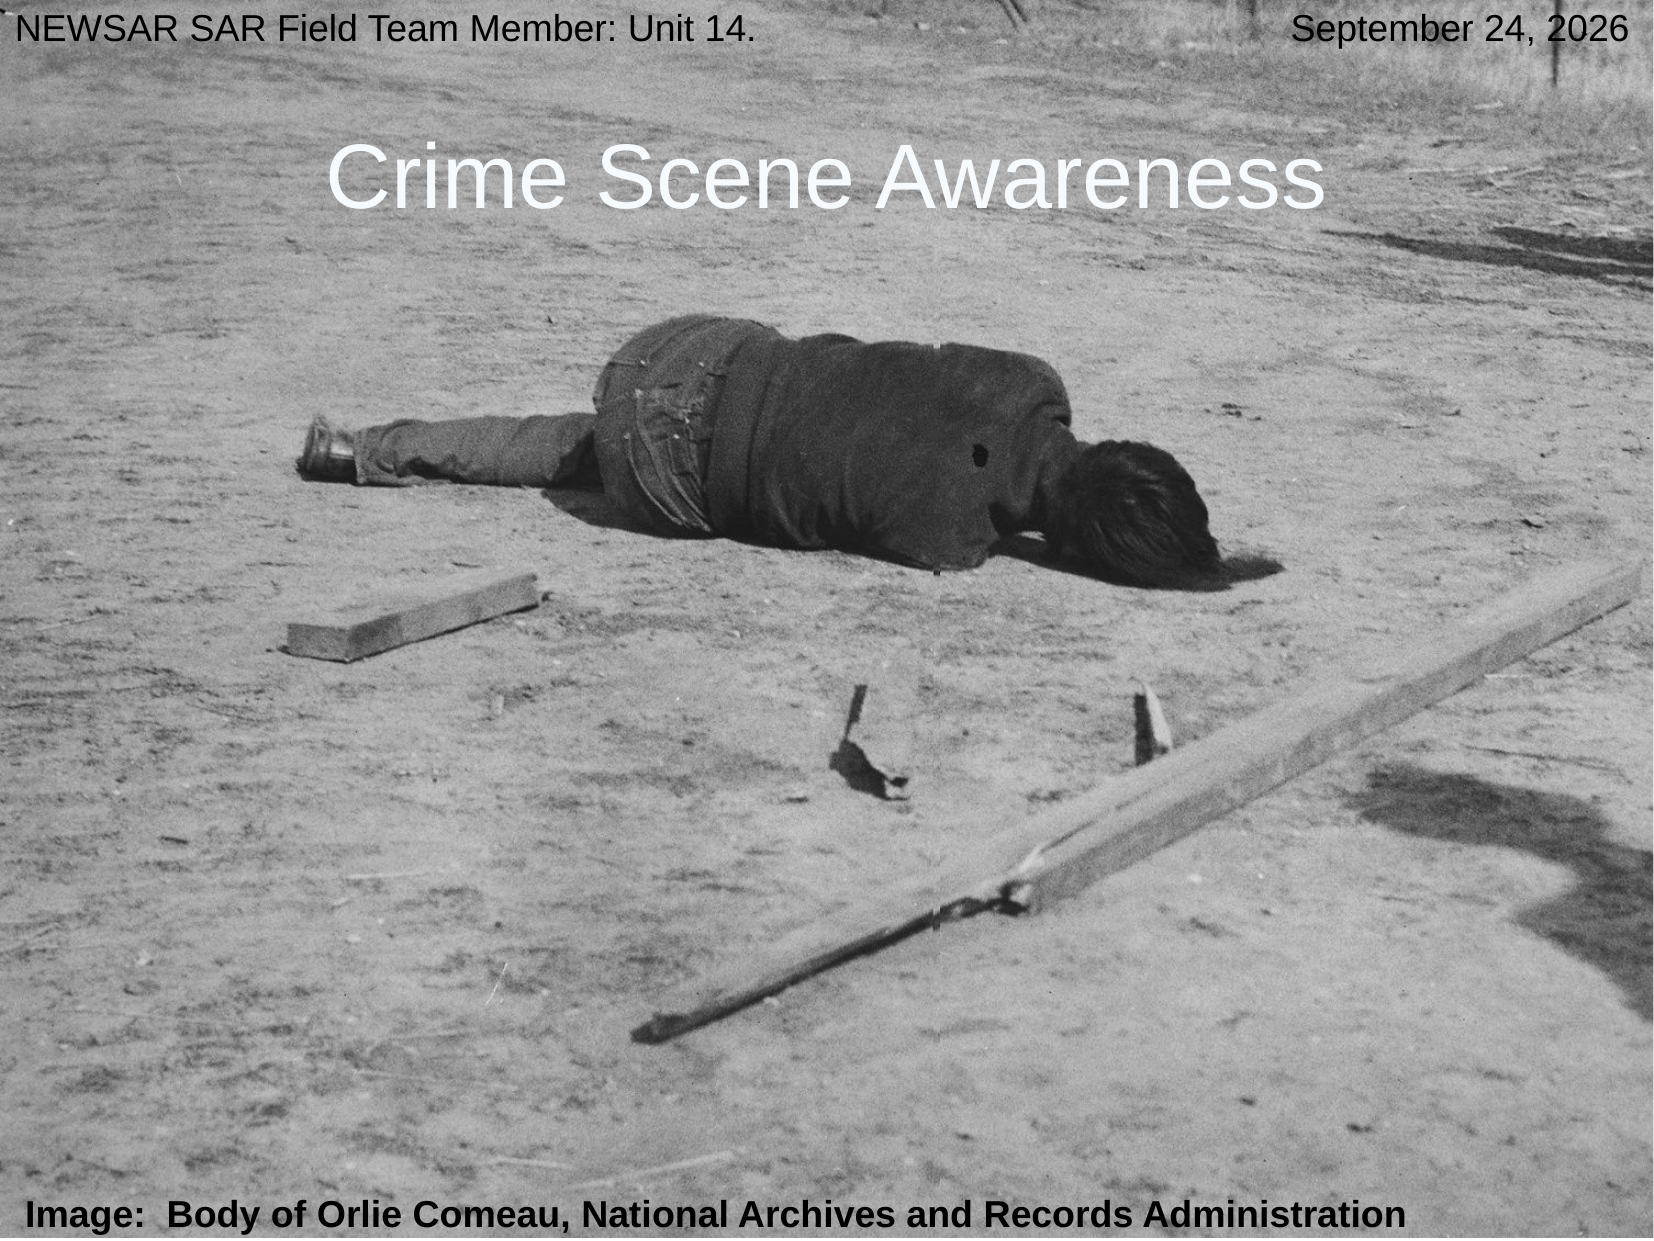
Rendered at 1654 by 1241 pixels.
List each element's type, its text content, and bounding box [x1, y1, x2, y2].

text_box February 19, 2020 [1198, 0, 1645, 57]
title Crime Scene Awareness [82, 73, 1571, 281]
text_box Image: Body of Orlie Comeau, National Archives and Records Administration [10, 1185, 1424, 1241]
picture [0, 0, 1654, 1238]
text_box NEWSAR SAR Field Team Member: Unit 14. [0, 0, 773, 57]
